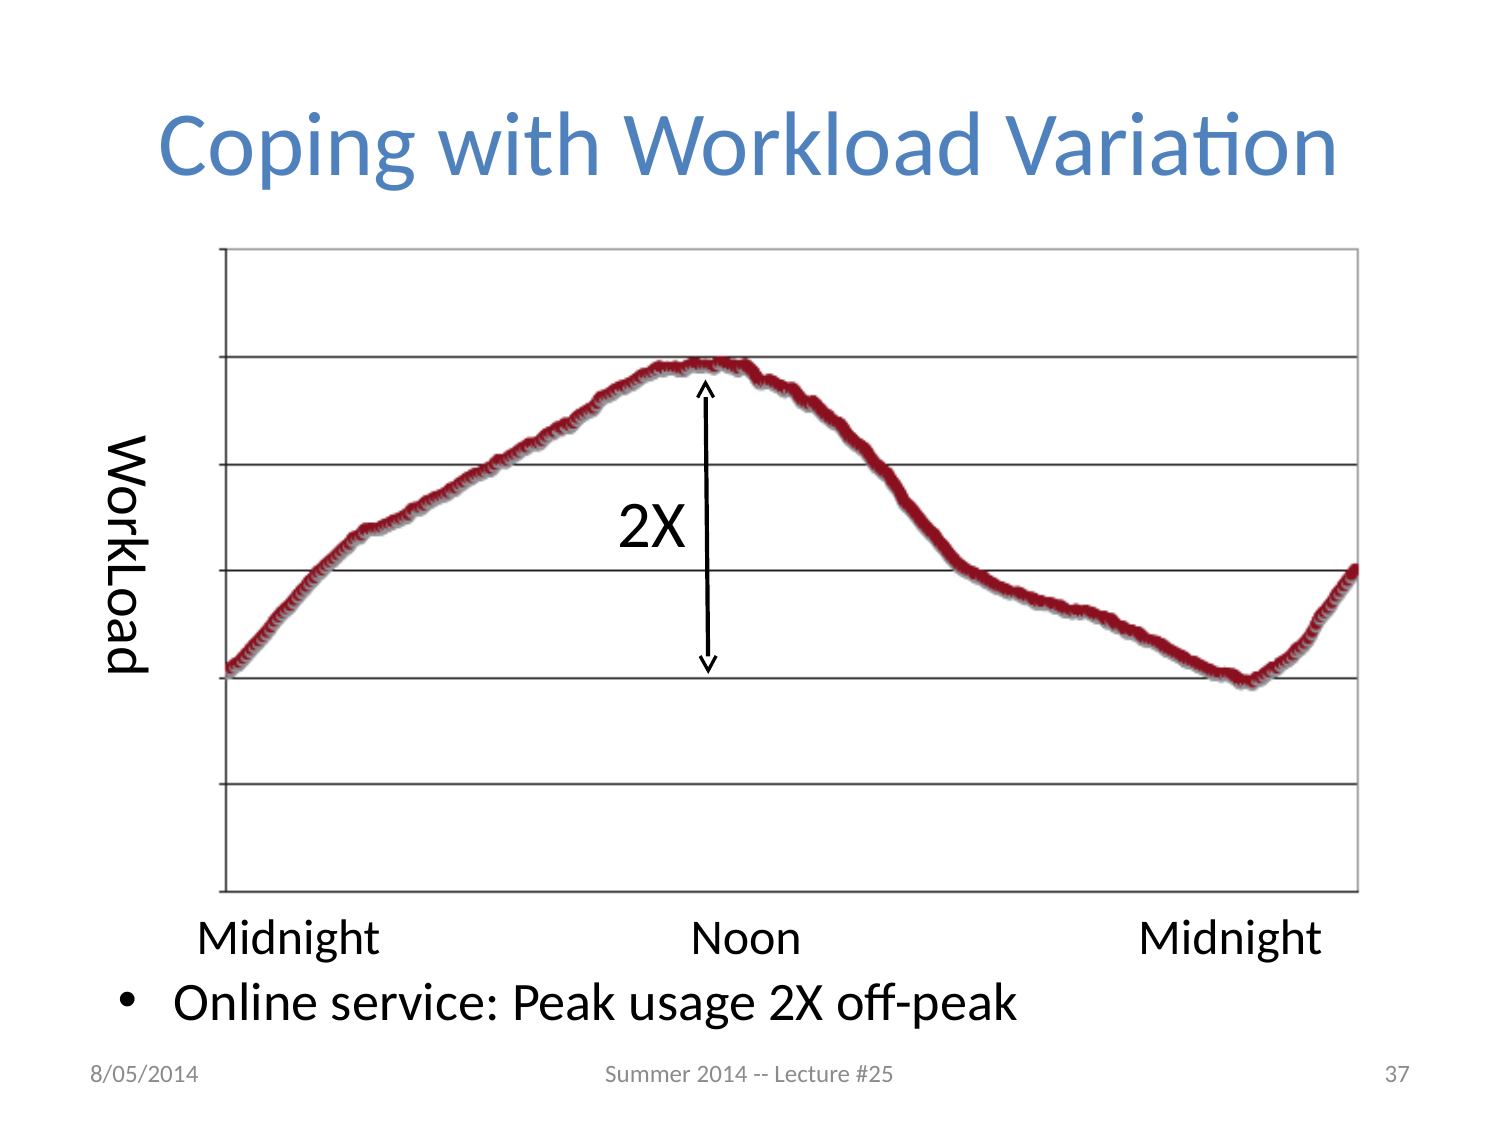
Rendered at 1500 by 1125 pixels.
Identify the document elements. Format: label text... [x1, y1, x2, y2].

slide_number 8/05/2014 [75, 1042, 425, 1103]
text_box Noon [675, 896, 817, 972]
picture [202, 235, 1373, 907]
title Coping with Workload Variation [75, 45, 1425, 233]
text_box WorkLoad [89, 421, 175, 692]
list Online service: Peak usage 2X off-peak [102, 958, 1453, 1125]
text_box Midnight [181, 896, 396, 972]
slide_number <number> [1074, 1042, 1425, 1103]
text_box Midnight [1123, 896, 1338, 972]
text_box 2X [603, 473, 702, 569]
footer Summer 2014 -- Lecture #25 [512, 1042, 988, 1103]
